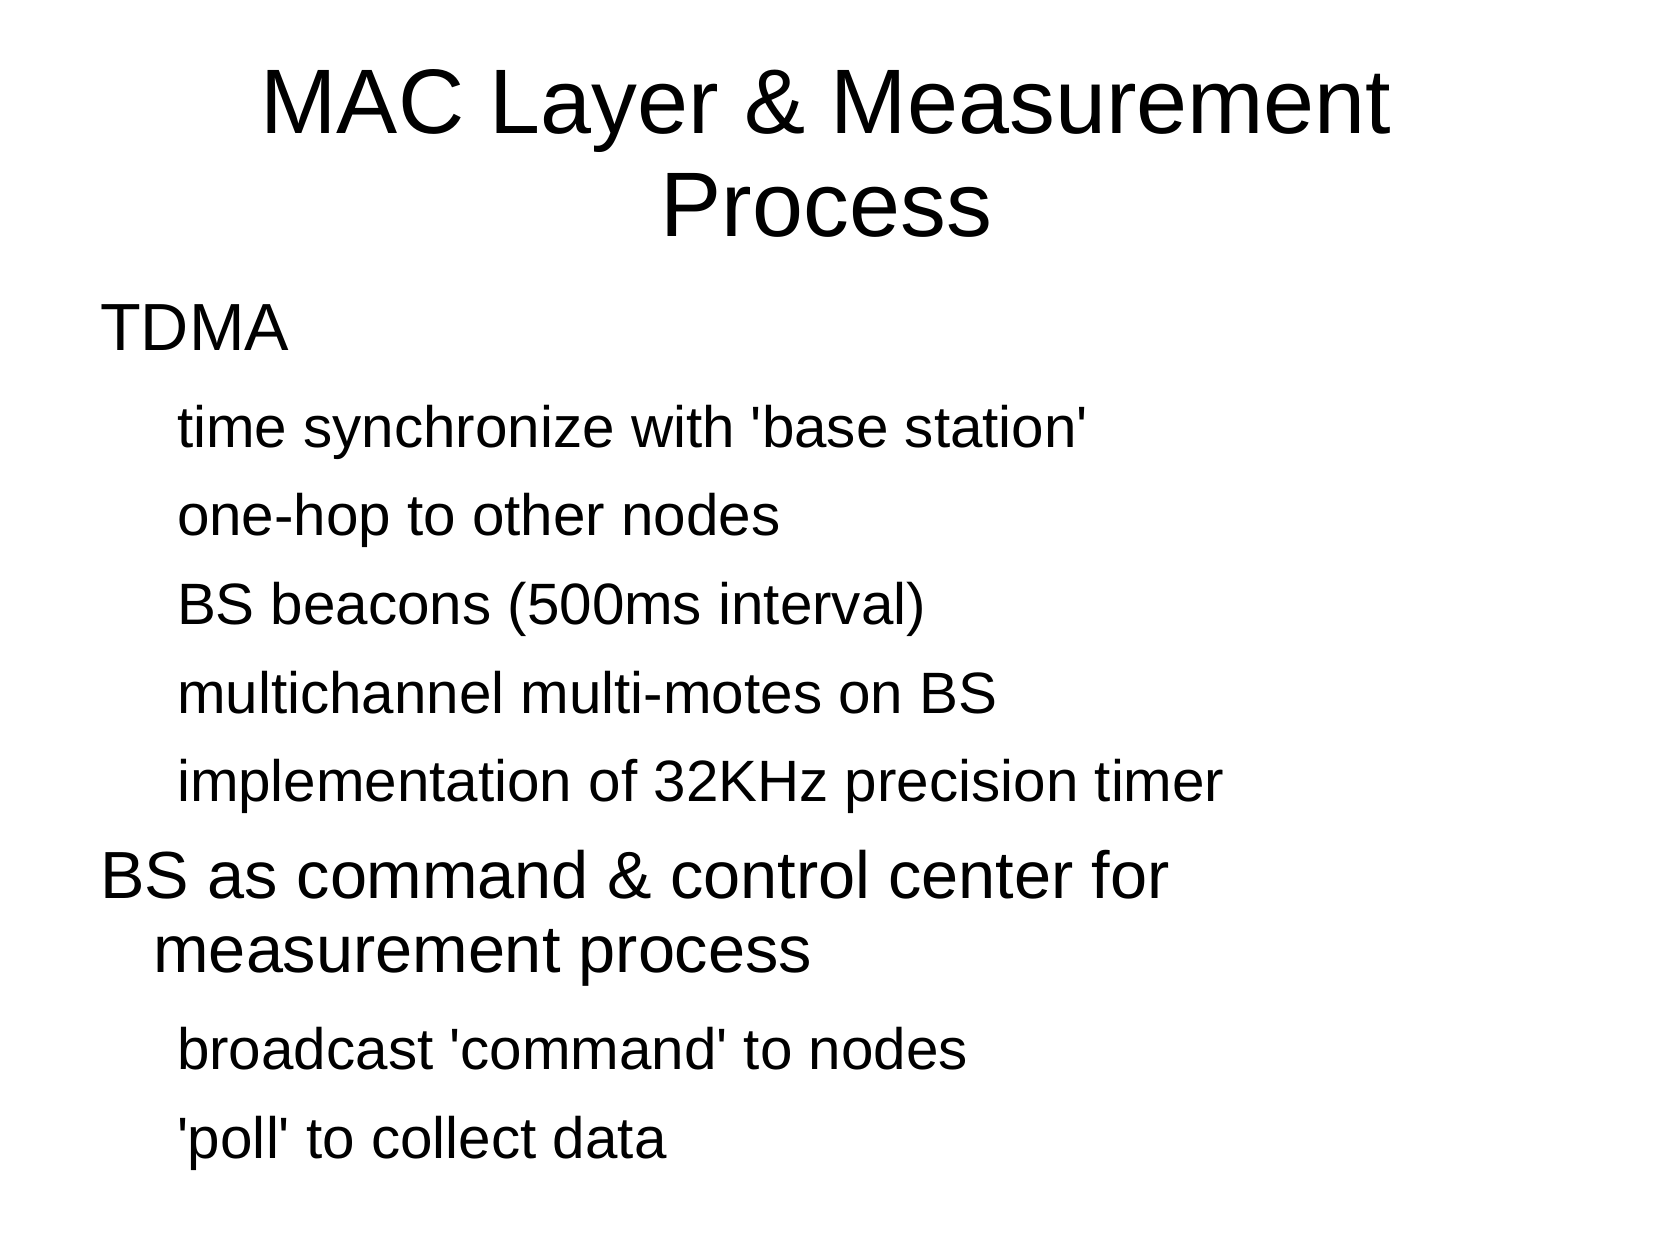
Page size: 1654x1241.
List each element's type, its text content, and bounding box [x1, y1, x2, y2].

list TDMA time synchronize with 'base station' one-hop to other nodes BS beacons (500ms interval) multichannel multi-motes on BS implementation of 32KHz precision timer BS as command & control center for measurement process broadcast 'command' to nodes 'poll' to collect data [82, 290, 1571, 1169]
title MAC Layer & Measurement Process [82, 49, 1571, 257]
